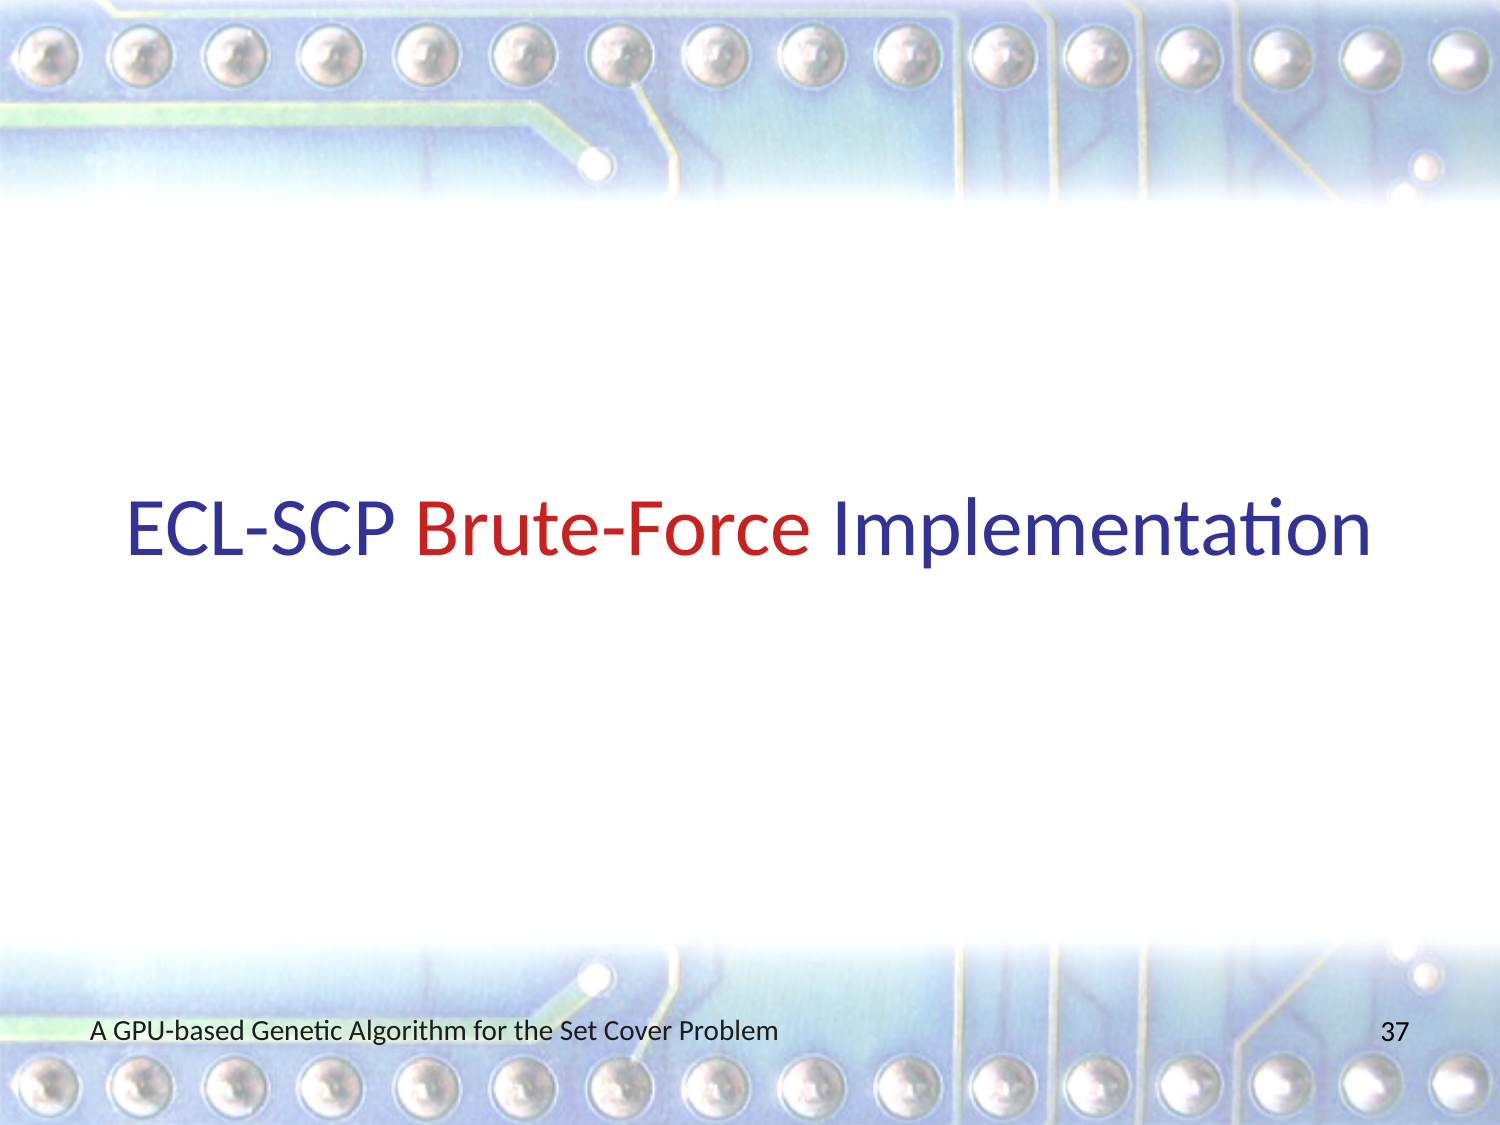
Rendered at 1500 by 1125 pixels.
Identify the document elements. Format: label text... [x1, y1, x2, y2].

title ECL-SCP Brute-Force Implementation [75, 470, 1425, 575]
slide_number A GPU-based Genetic Algorithm for the Set Cover Problem [74, 979, 1113, 1055]
picture [0, 884, 1500, 1125]
picture [0, 0, 1500, 261]
